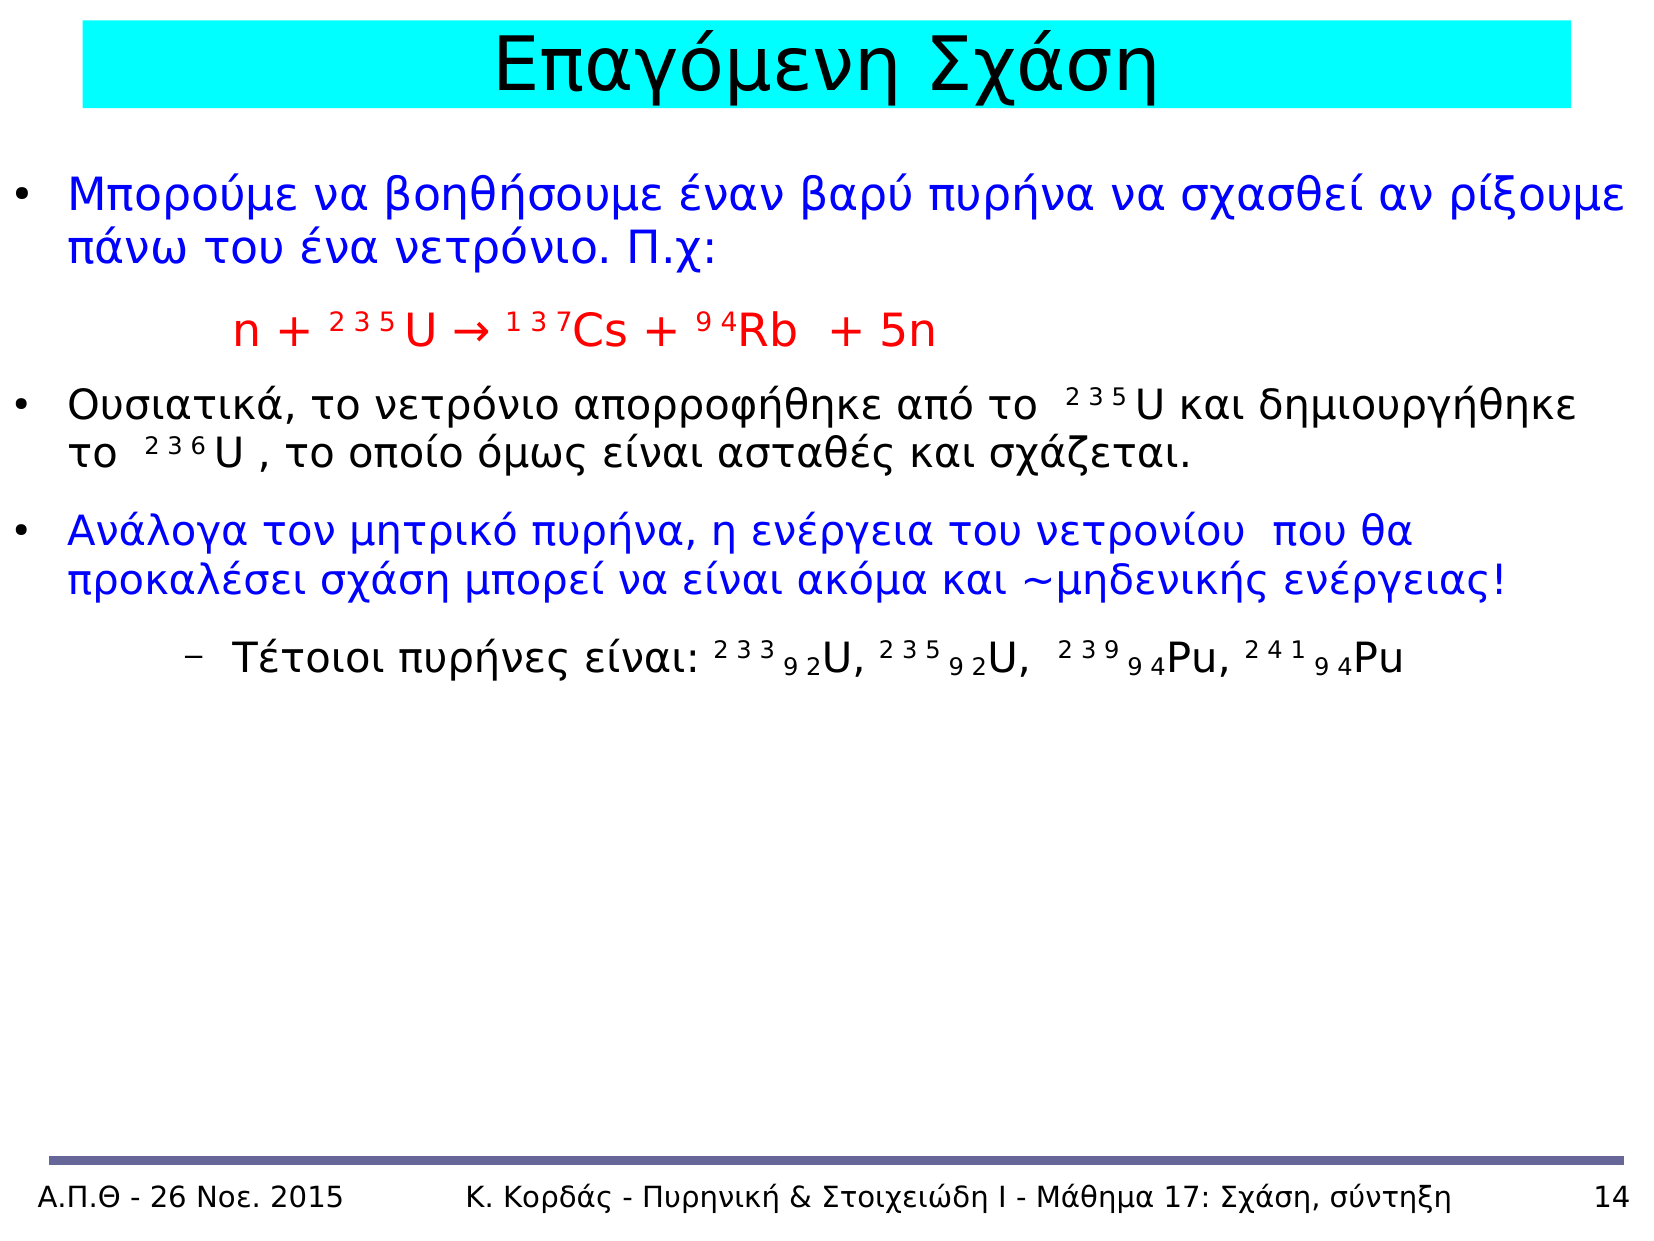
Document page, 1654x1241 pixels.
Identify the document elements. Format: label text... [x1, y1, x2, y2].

title Επαγόμενη Σχάση [82, 20, 1571, 109]
list Μπορούμε να βοηθήσουμε έναν βαρύ πυρήνα να σχασθεί αν ρίξουμε πάνω του ένα νετρόνιο. Π.χ: n + 2 3 5 U → 1 3 7Cs + 9 4Rb + 5n Ουσιατικά, το νετρόνιο απορροφήθηκε από το 2 3 5 U και δημιουργήθηκε το 2 3 6 U , το οποίο όμως είναι ασταθές και σχάζεται. Ανάλογα τον μητρικό πυρήνα, η ενέργεια του νετρονίου που θα προκαλέσει σχάση μπορεί να είναι ακόμα και ~μηδενικής ενέργειας! Τέτοιοι πυρήνες είναι: 2 3 3 9 2U, 2 3 5 9 2U, 2 3 9 9 4Pu, 2 4 1 9 4Pu [0, 167, 1636, 1130]
